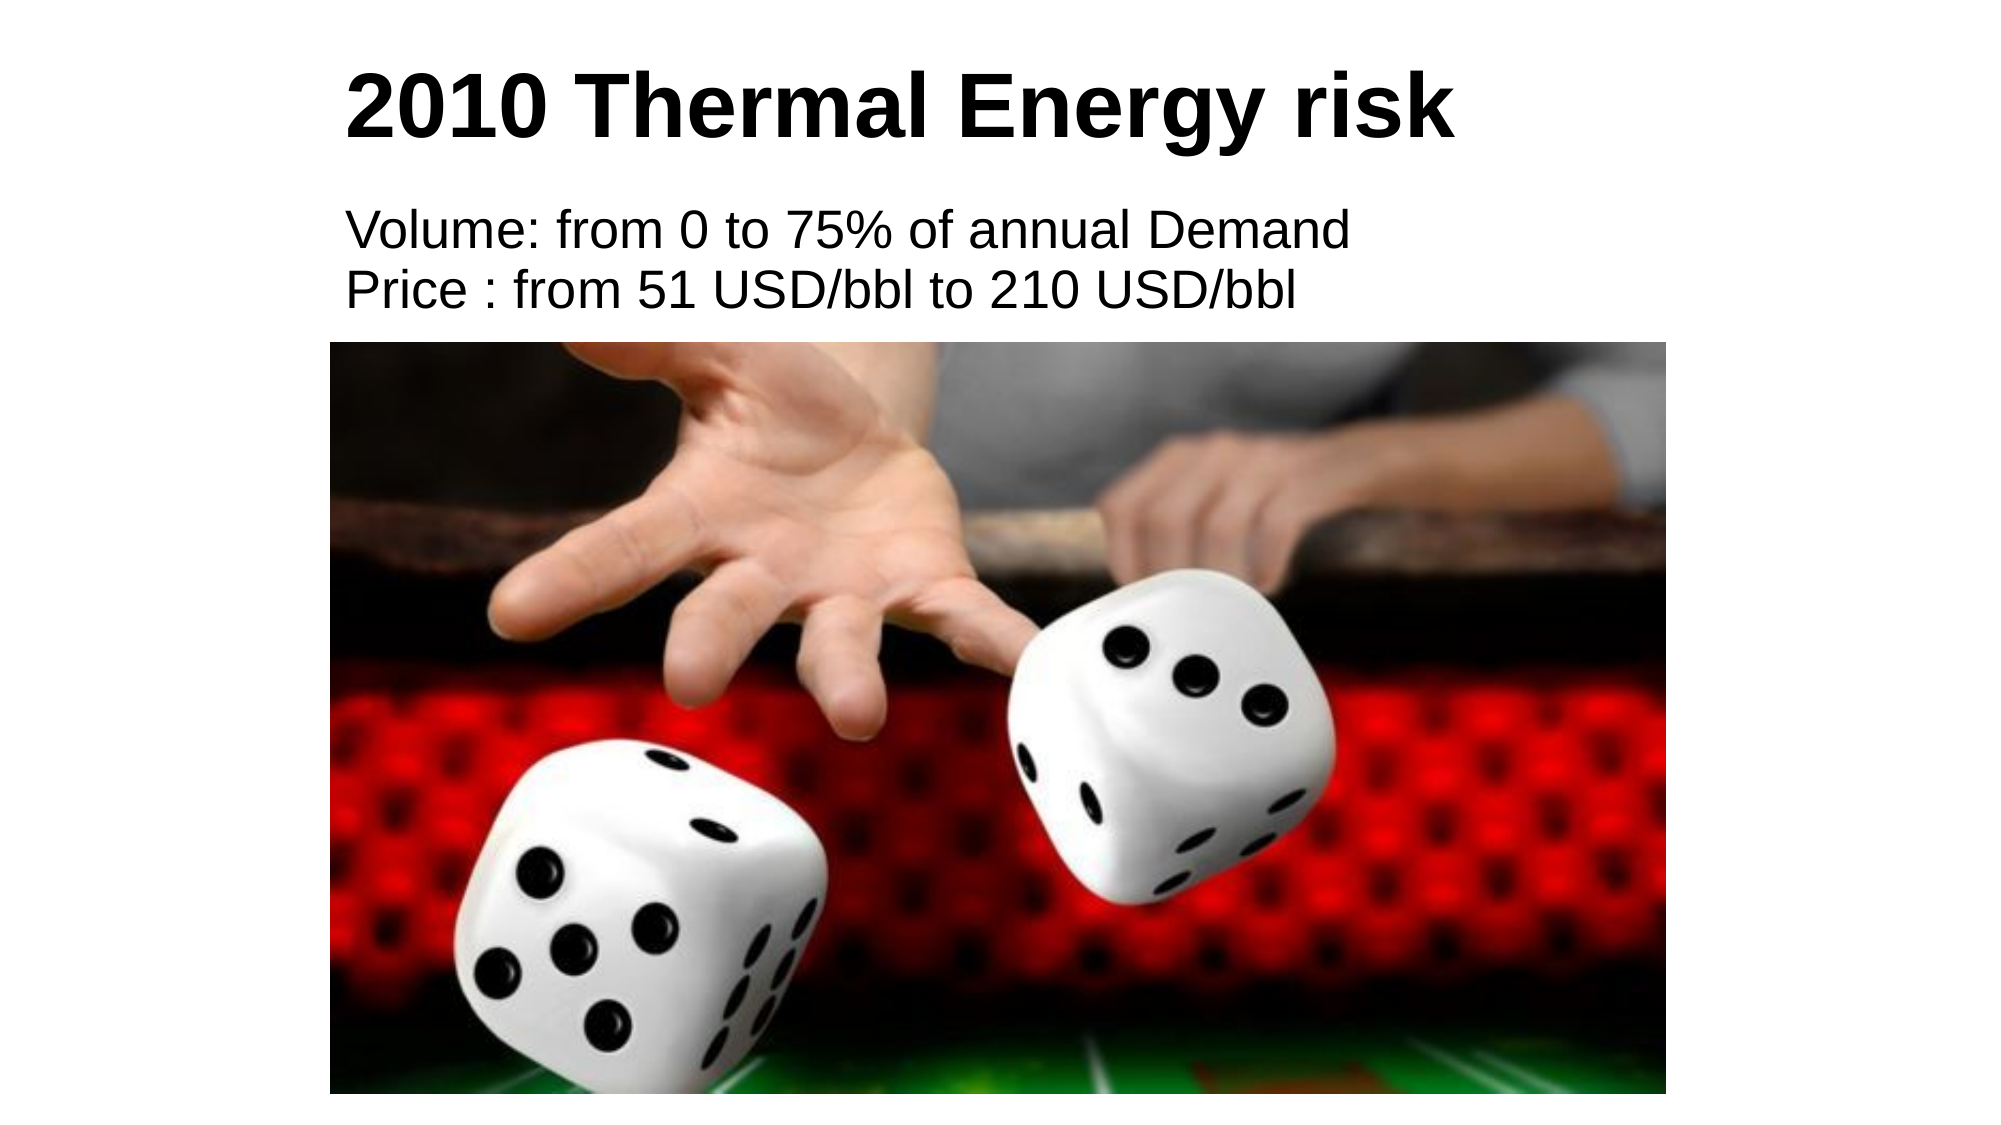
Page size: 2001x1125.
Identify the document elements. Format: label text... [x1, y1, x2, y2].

picture [330, 342, 1666, 1094]
text_box 2010 Thermal Energy risk Volume: from 0 to 75% of annual Demand Price : from 51 USD/bbl to 210 USD/bbl [330, 47, 1713, 454]
